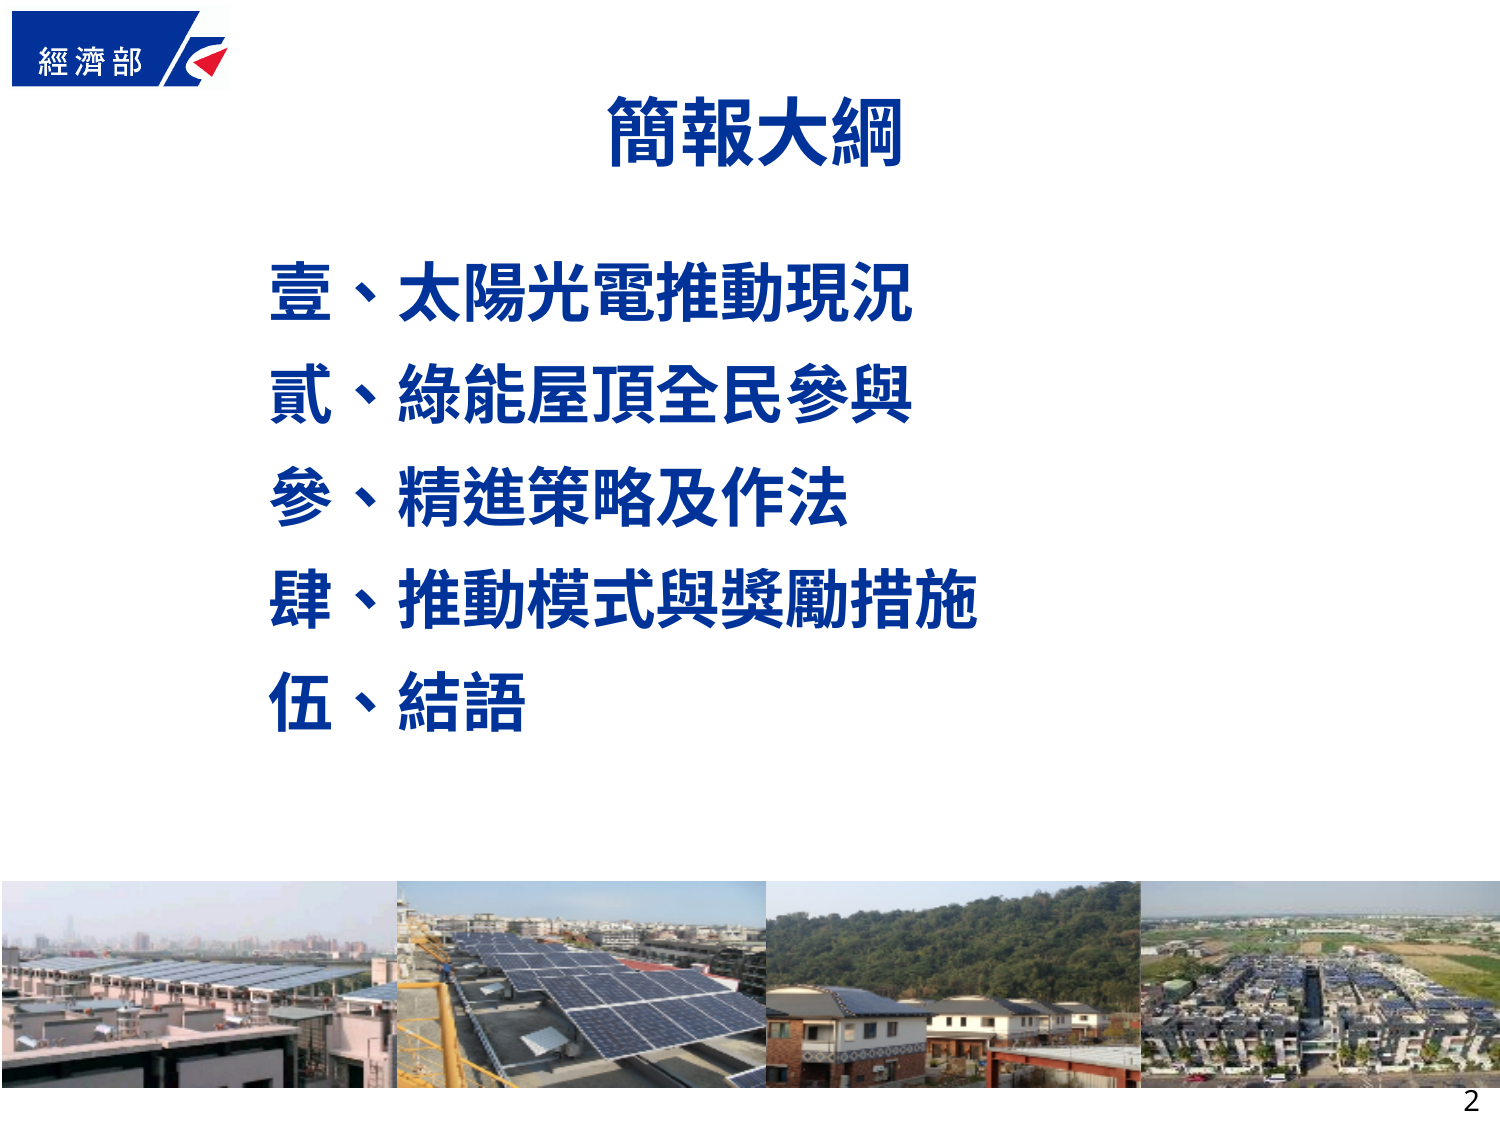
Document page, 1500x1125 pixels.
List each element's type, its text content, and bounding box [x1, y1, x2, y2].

text_box 壹、太陽光電推動現況 貳、綠能屋頂全民參與 參、精進策略及作法 肆、推動模式與獎勵措施 伍、結語 [253, 244, 1388, 752]
text_box 簡報大綱 [229, 88, 1282, 185]
picture [2, 881, 1500, 1089]
